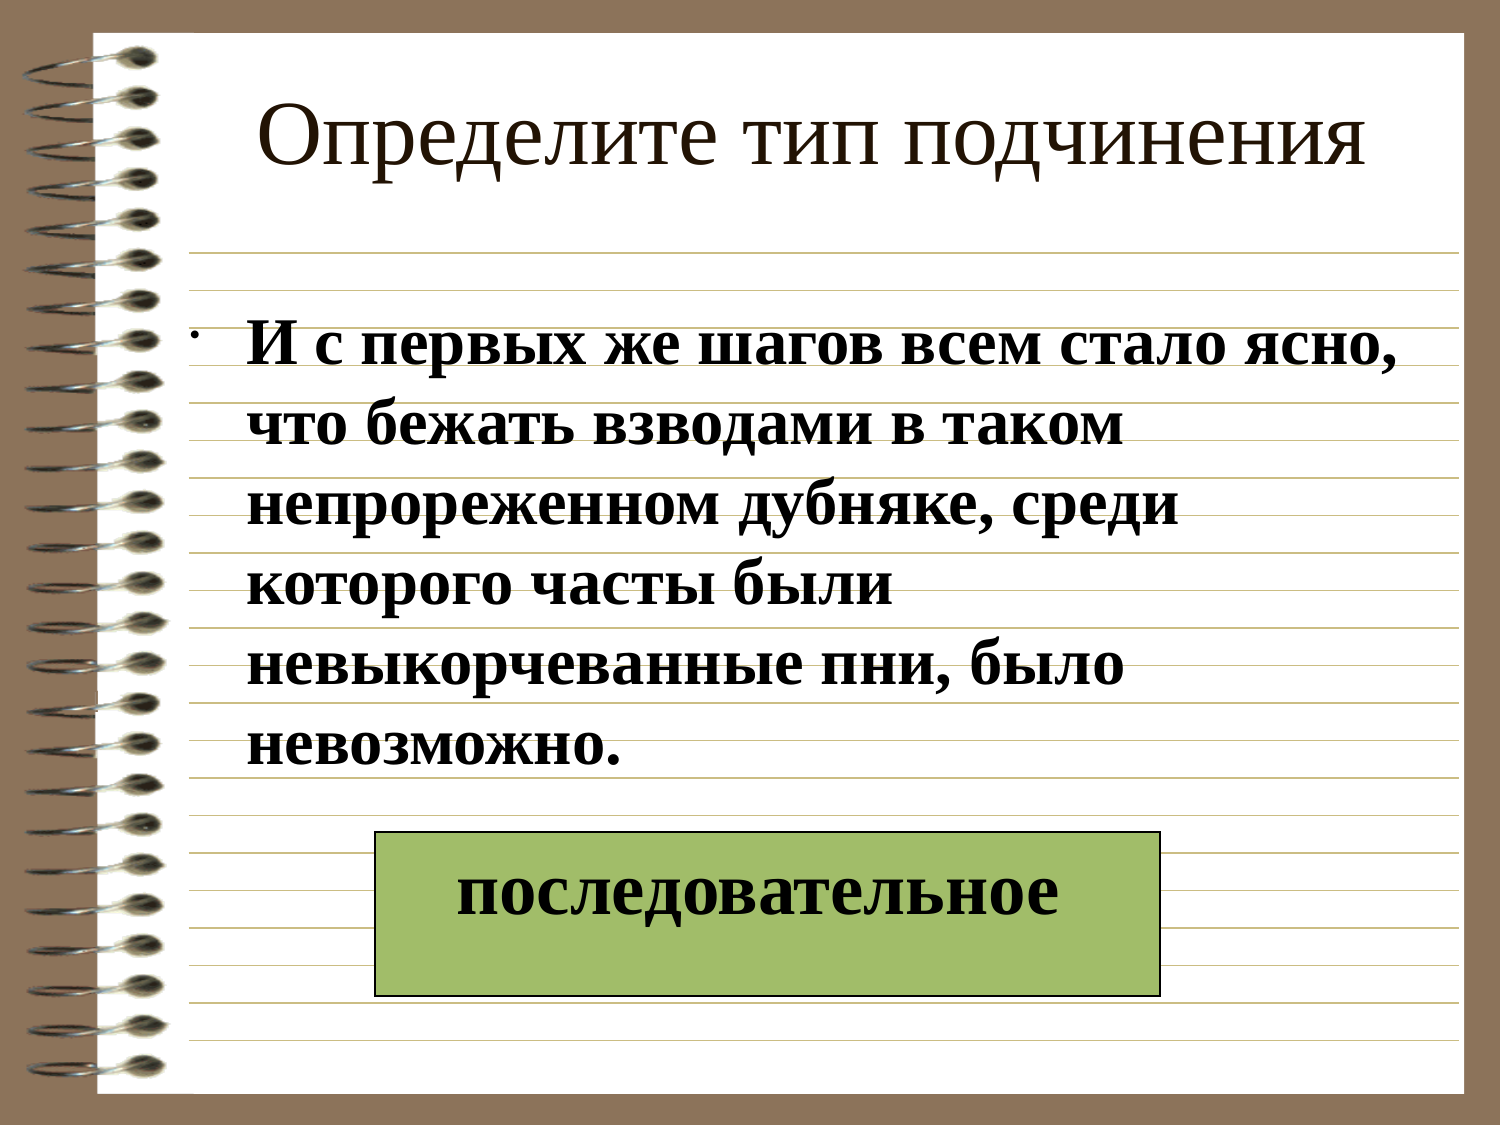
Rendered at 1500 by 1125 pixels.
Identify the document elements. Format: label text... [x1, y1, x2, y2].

title Определите тип подчинения [174, 65, 1450, 254]
text_box последовательное [375, 831, 1161, 996]
picture [0, 8, 194, 1115]
list И с первых же шагов всем стало ясно, что бежать взводами в таком непрореженном дубняке, среди которого часты были невыкорчеванные пни, было невозможно. [174, 290, 1450, 774]
